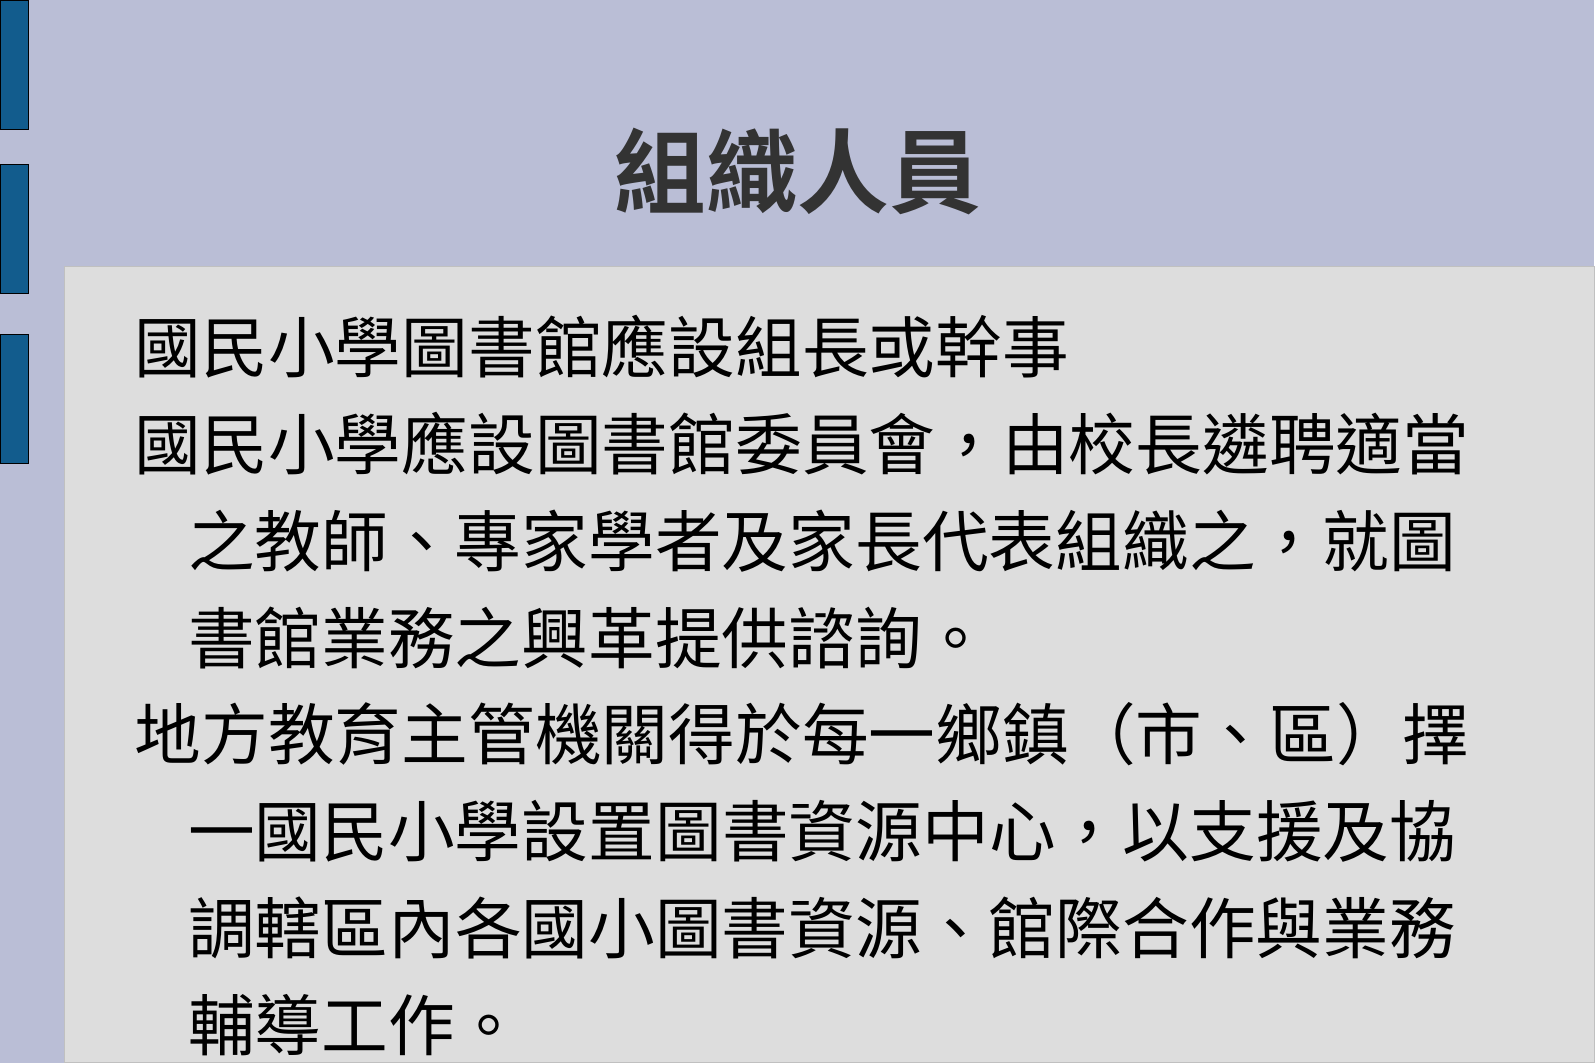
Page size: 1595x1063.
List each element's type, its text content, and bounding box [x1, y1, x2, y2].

title 組織人員 [117, 78, 1479, 256]
list 國民小學圖書館應設組長或幹事 國民小學應設圖書館委員會，由校長遴聘適當之教師、專家學者及家長代表組織之，就圖書館業務之興革提供諮詢。 地方教育主管機關得於每一鄉鎮（市、區）擇一國民小學設置圖書資源中心，以支援及協調轄區內各國小圖書資源、館際合作與業務輔導工作。 [117, 295, 1479, 966]
